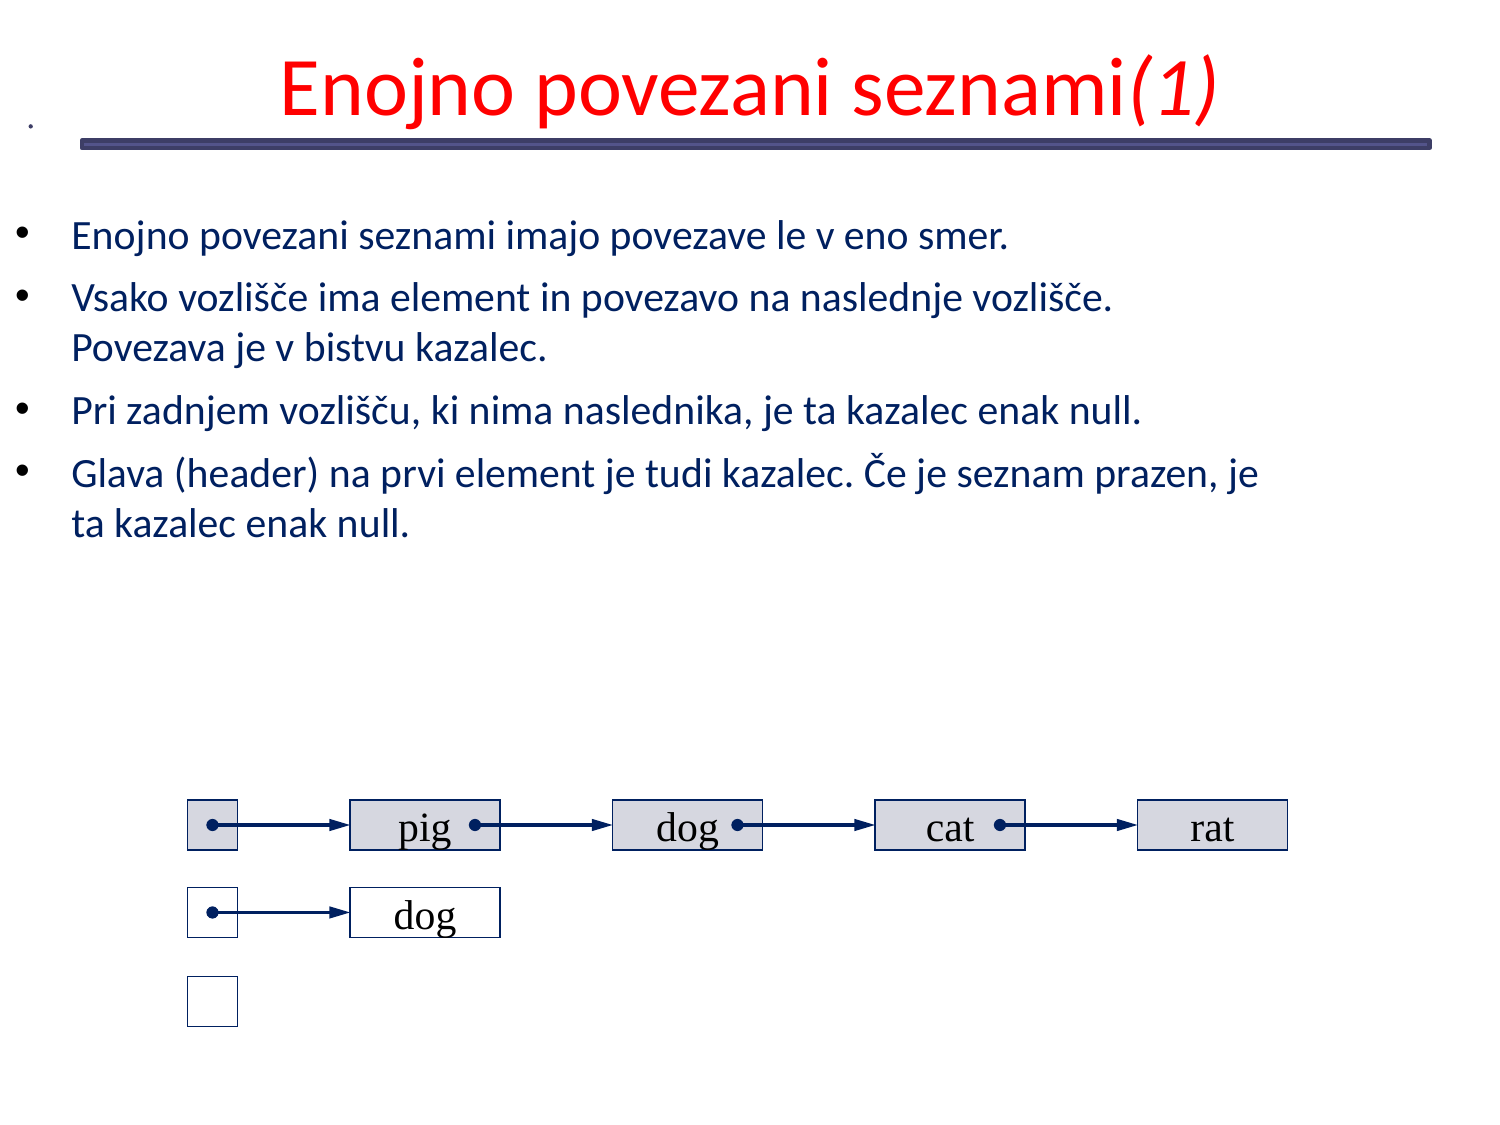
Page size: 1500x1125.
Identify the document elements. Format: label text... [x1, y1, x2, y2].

text_box dog [612, 800, 763, 851]
text_box cat [874, 800, 1025, 851]
title Enojno povezani seznami(1) [75, 23, 1425, 141]
list Enojno povezani seznami imajo povezave le v eno smer. Vsako vozlišče ima element in povezavo na naslednje vozlišče. Povezava je v bistvu kazalec. Pri zadnjem vozlišču, ki nima naslednika, je ta kazalec enak null. Glava (header) na prvi element je tudi kazalec. Če je seznam prazen, je ta kazalec enak null. [0, 200, 1275, 963]
text_box pig [349, 800, 500, 851]
text_box rat [1137, 800, 1288, 851]
text_box dog [440, 929, 452, 936]
text_box [187, 800, 238, 850]
text_box dog [349, 887, 500, 938]
text_box dog [441, 911, 449, 921]
